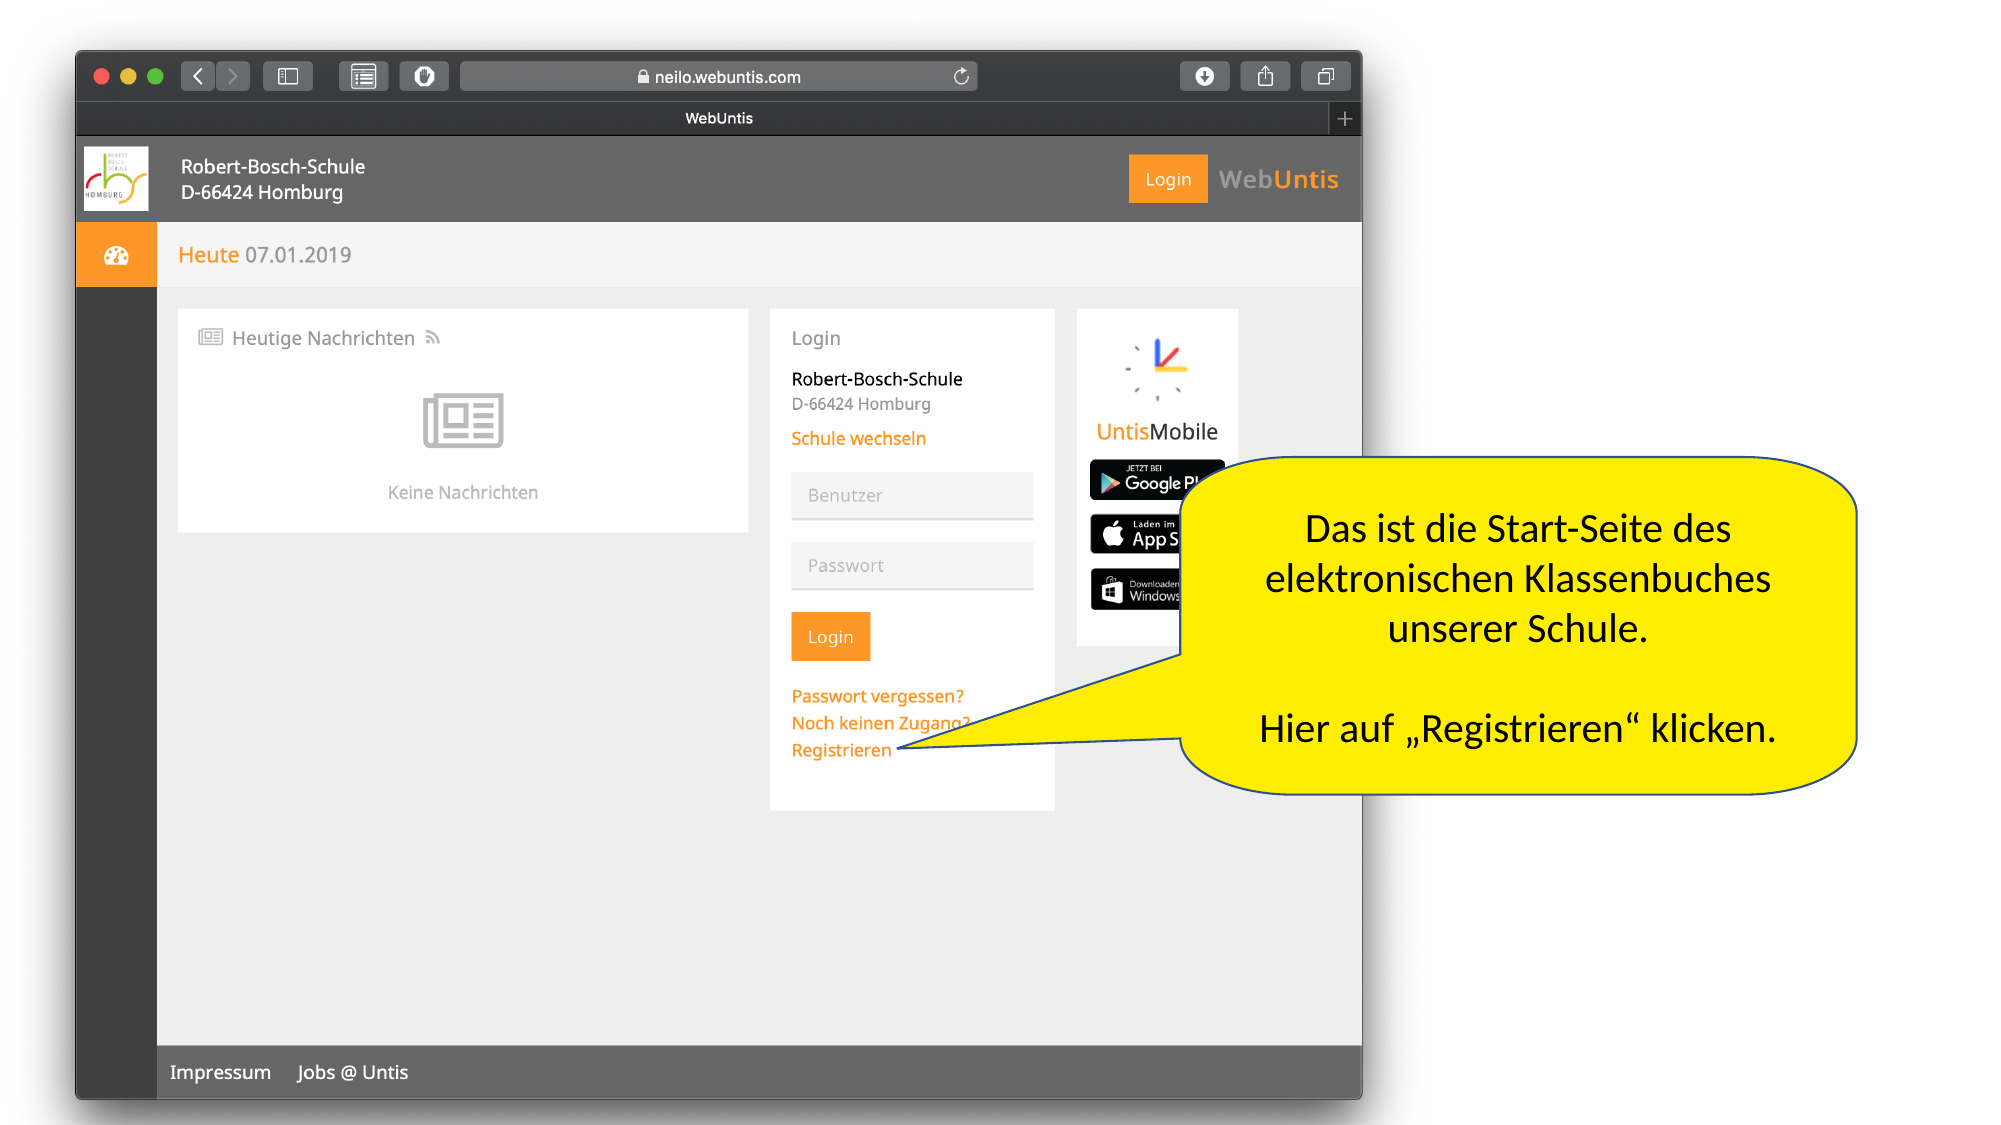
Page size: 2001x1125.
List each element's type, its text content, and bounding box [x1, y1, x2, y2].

picture [0, 0, 1437, 1125]
text_box Das ist die Start-Seite des elektronischen Klassenbuches unserer Schule. Hier auf „Registrieren“ klicken. [896, 457, 1857, 795]
